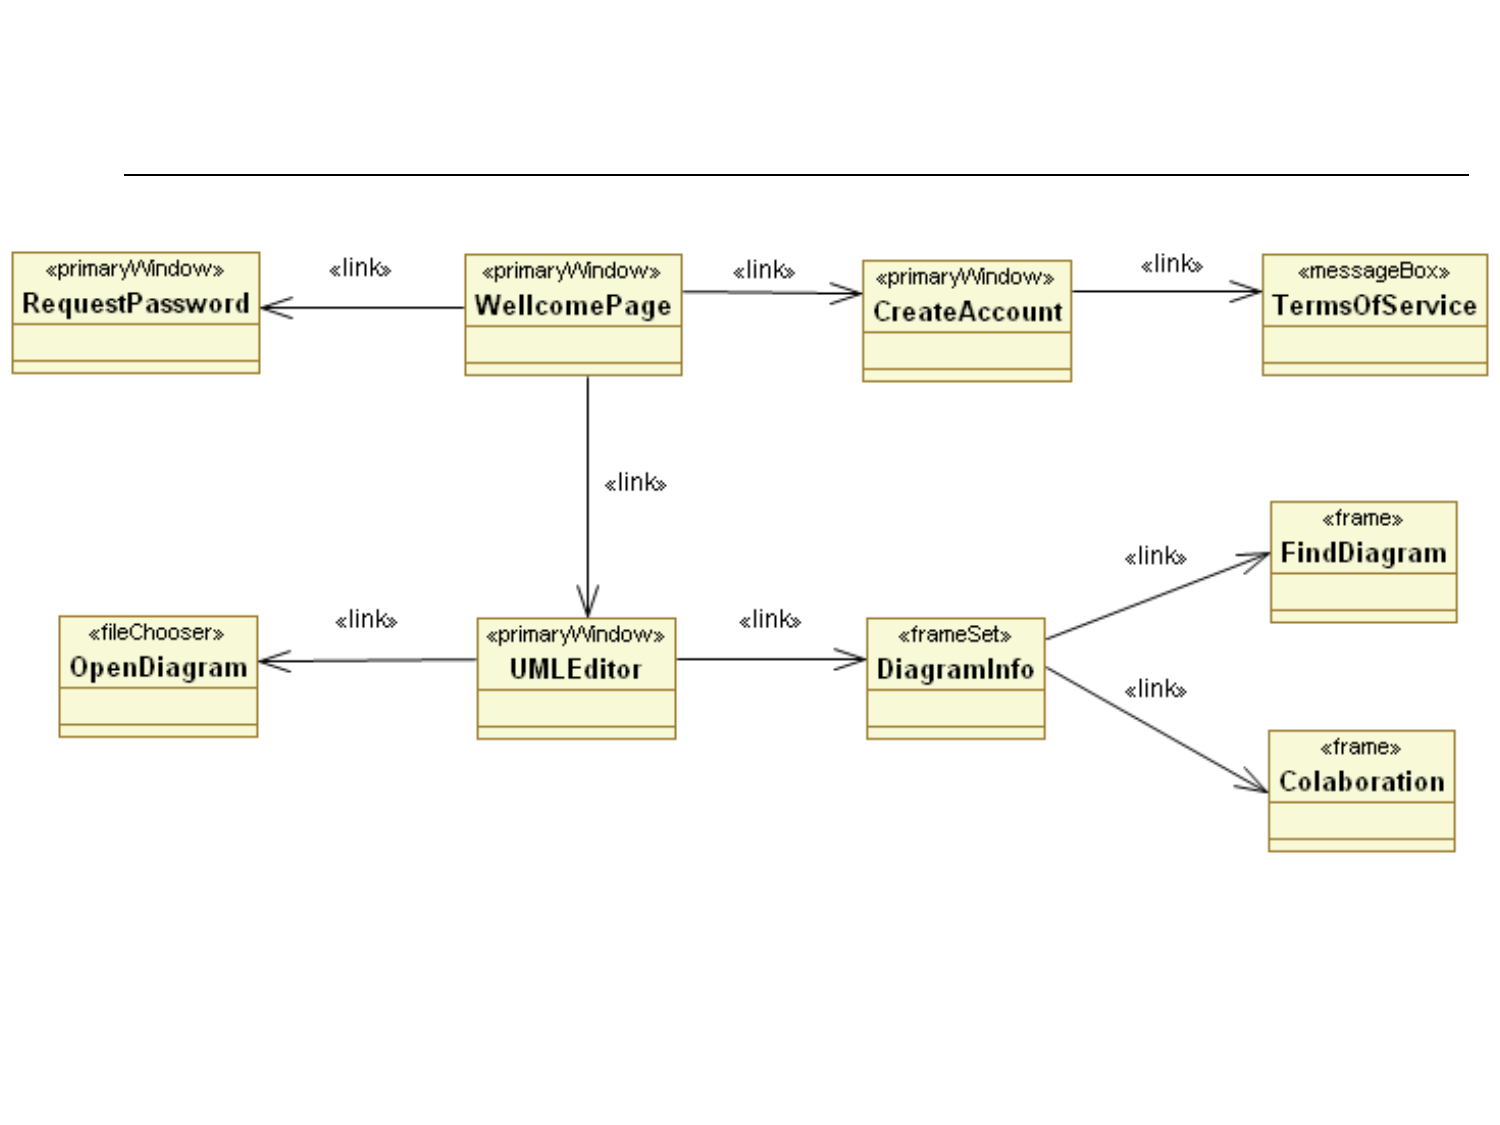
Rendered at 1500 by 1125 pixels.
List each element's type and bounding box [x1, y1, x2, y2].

picture [6, 248, 1495, 859]
